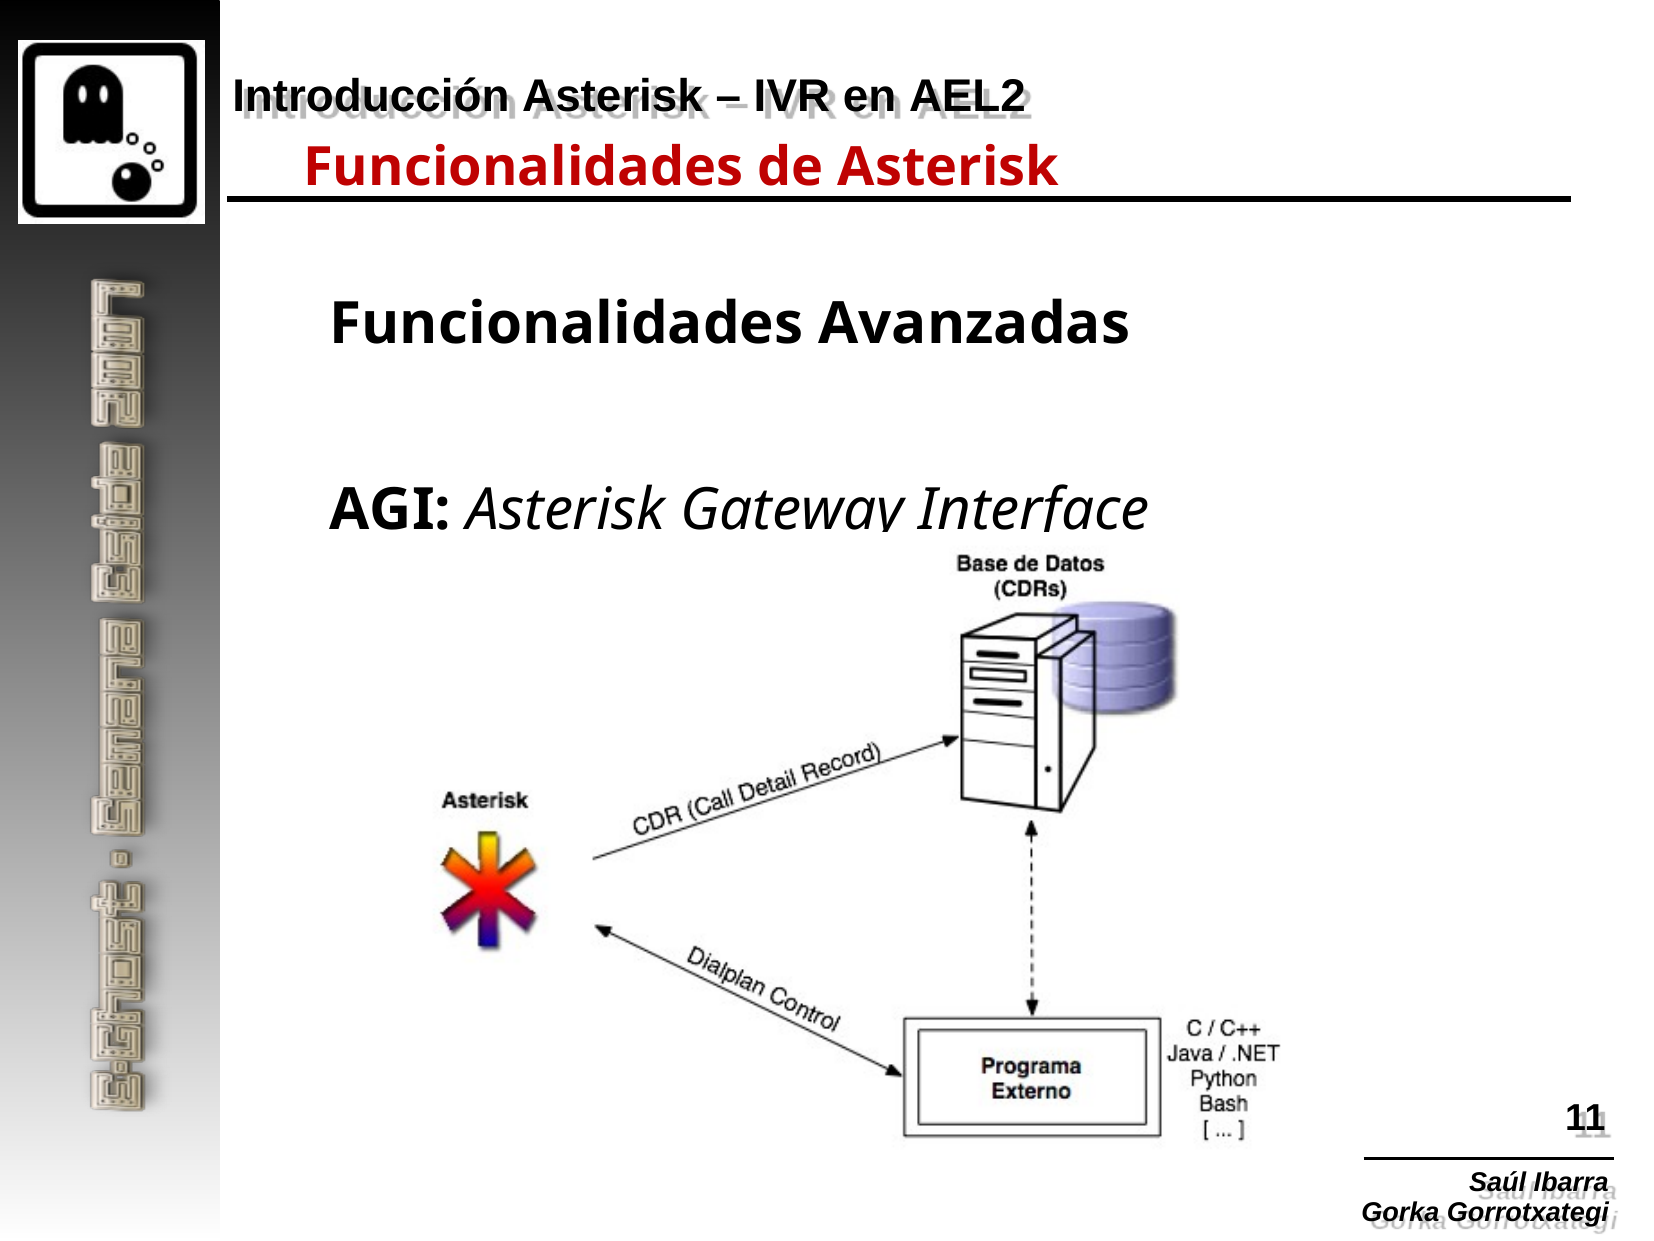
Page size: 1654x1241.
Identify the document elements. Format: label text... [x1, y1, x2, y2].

title Funcionalidades de Asterisk [303, 125, 1624, 204]
picture [376, 532, 1361, 1160]
list Funcionalidades Avanzadas AGI: Asterisk Gateway Interface [312, 281, 1625, 1121]
picture [51, 250, 180, 1122]
picture [18, 40, 205, 224]
